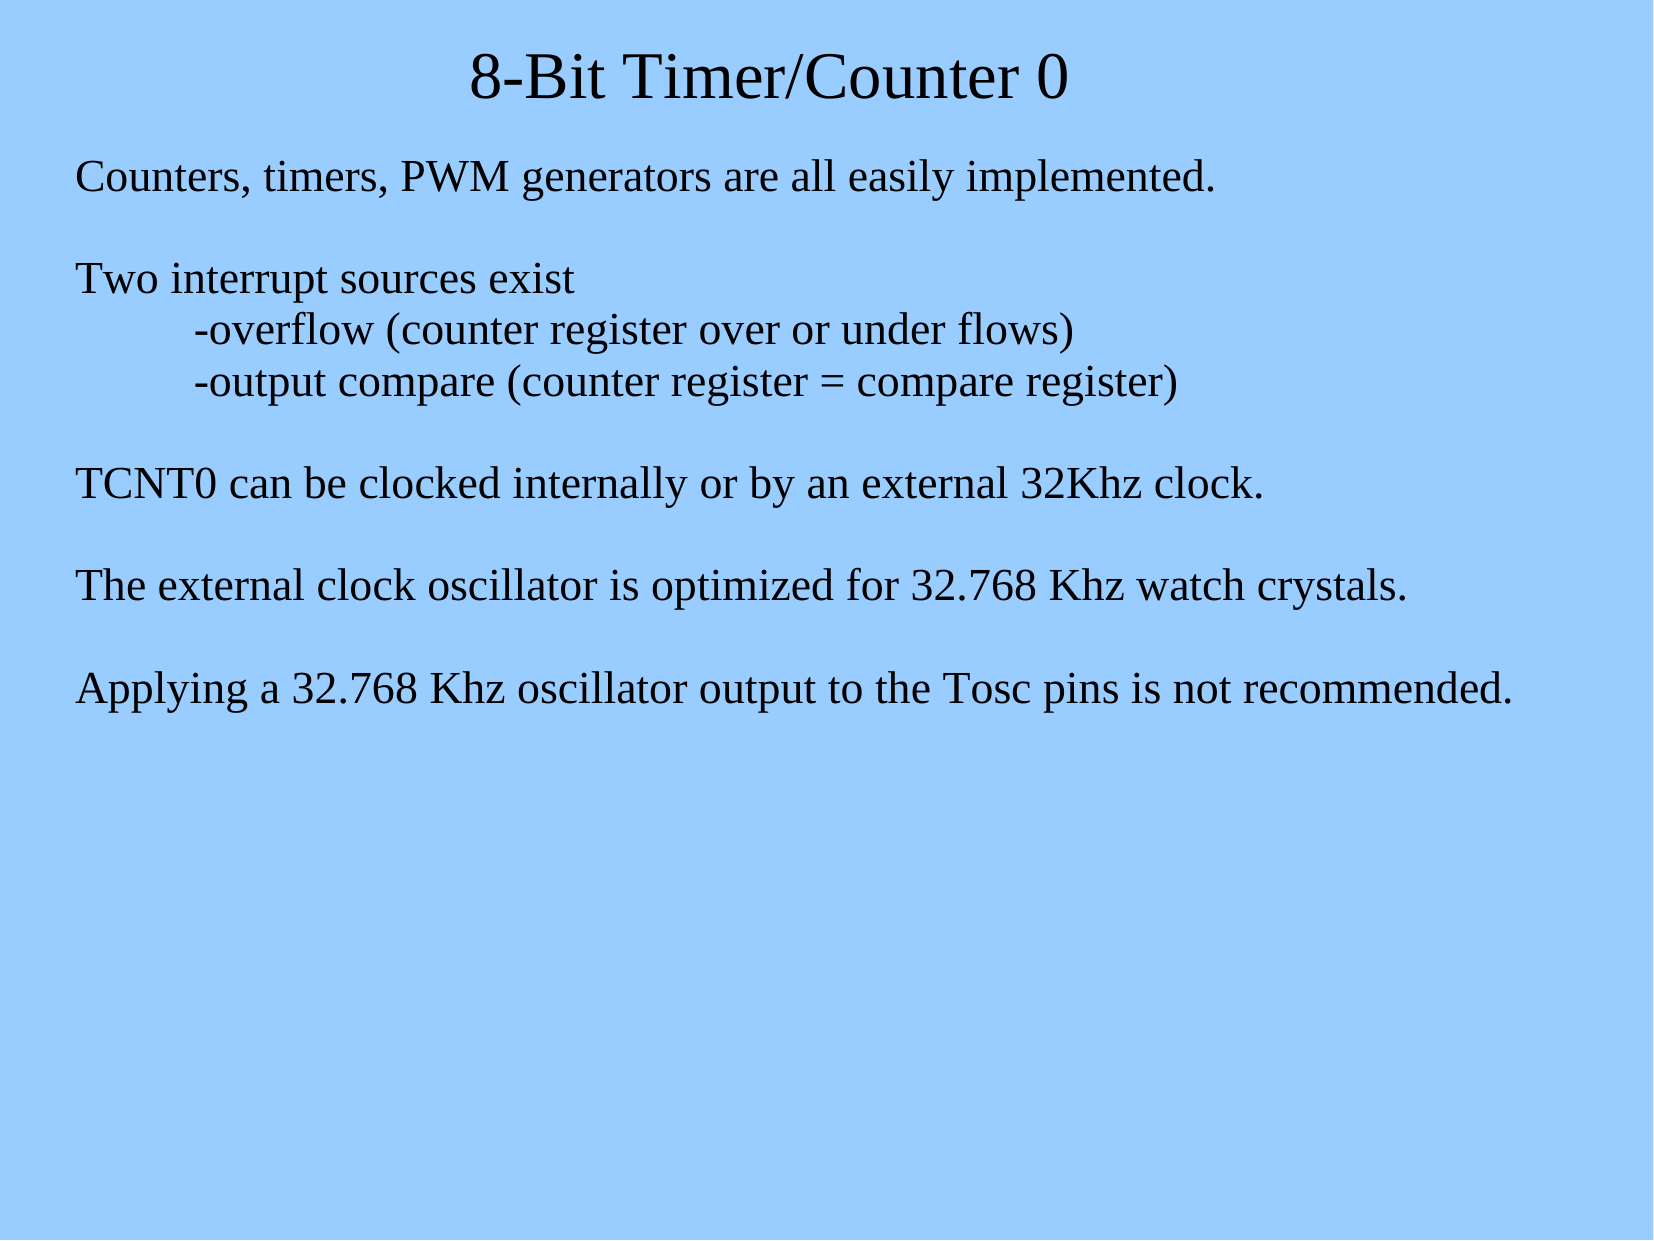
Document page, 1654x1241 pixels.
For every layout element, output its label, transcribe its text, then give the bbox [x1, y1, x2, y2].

text_box 8-Bit Timer/Counter 0 [470, 38, 1070, 113]
text_box Counters, timers, PWM generators are all easily implemented. Two interrupt sources exist -overflow (counter register over or under flows) -output compare (counter register = compare register) TCNT0 can be clocked internally or by an external 32Khz clock. The external clock oscillator is optimized for 32.768 Khz watch crystals. Applying a 32.768 Khz oscillator output to the Tosc pins is not recommended. [75, 150, 1576, 918]
